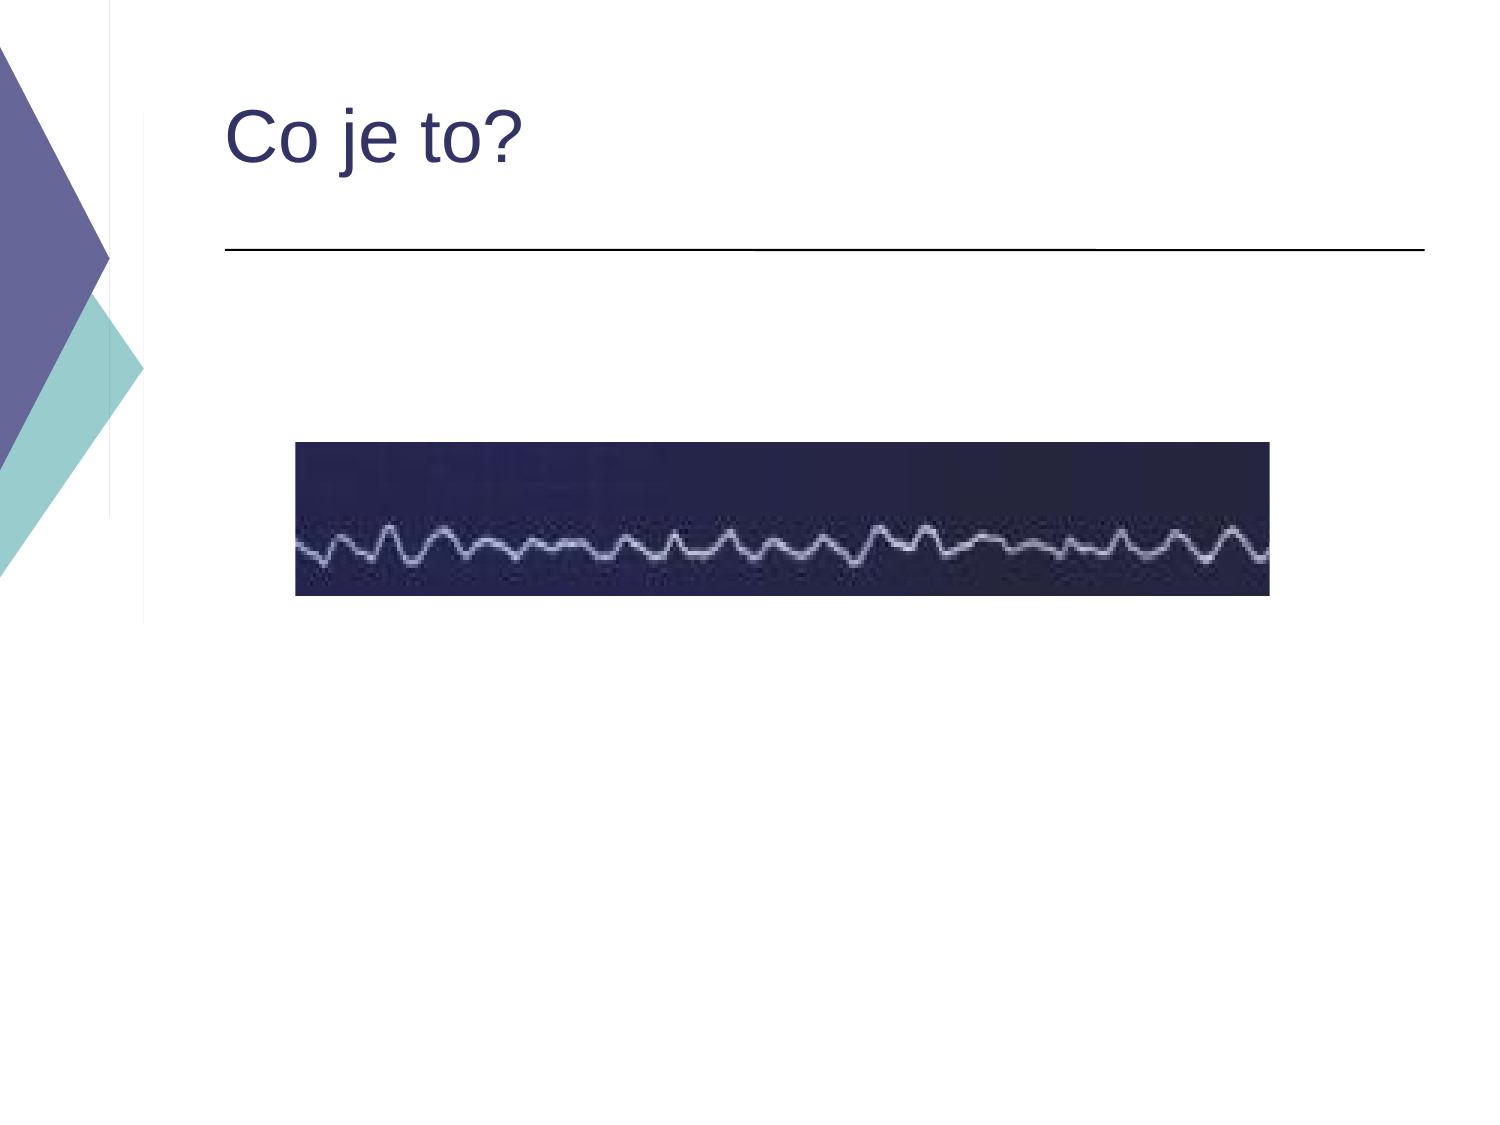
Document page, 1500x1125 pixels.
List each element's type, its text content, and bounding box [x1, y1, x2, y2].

title Co je to? [224, 41, 1425, 237]
picture [295, 442, 1270, 596]
